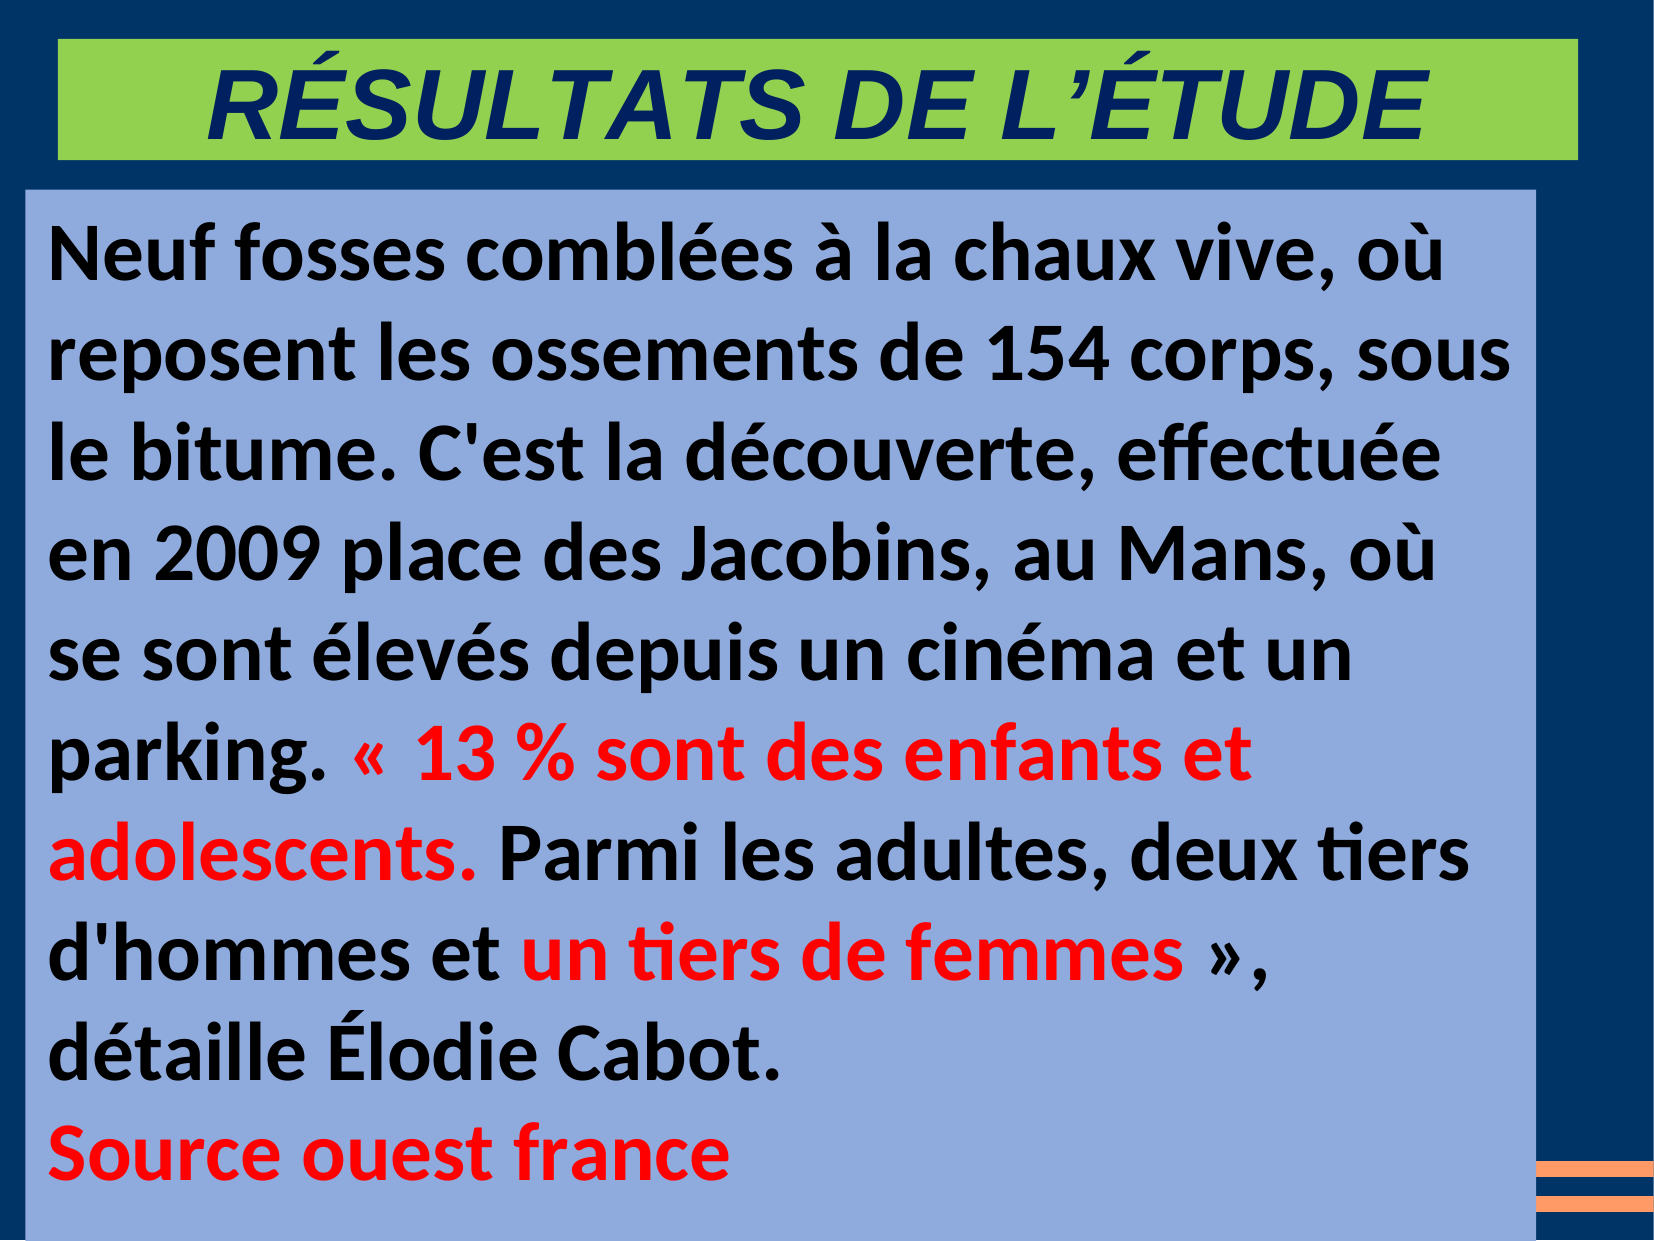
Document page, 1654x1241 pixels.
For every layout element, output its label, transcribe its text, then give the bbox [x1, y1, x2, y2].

title RÉSULTATS DE L’ÉTUDE [57, 38, 1579, 161]
text_box Neuf fosses comblées à la chaux vive, où reposent les ossements de 154 corps, sous le bitume. C'est la découverte, effectuée en 2009 place des Jacobins, au Mans, où se sont élevés depuis un cinéma et un parking. « 13 % sont des enfants et adolescents. Parmi les adultes, deux tiers d'hommes et un tiers de femmes », détaille Élodie Cabot. Source ouest france [25, 189, 1537, 1241]
